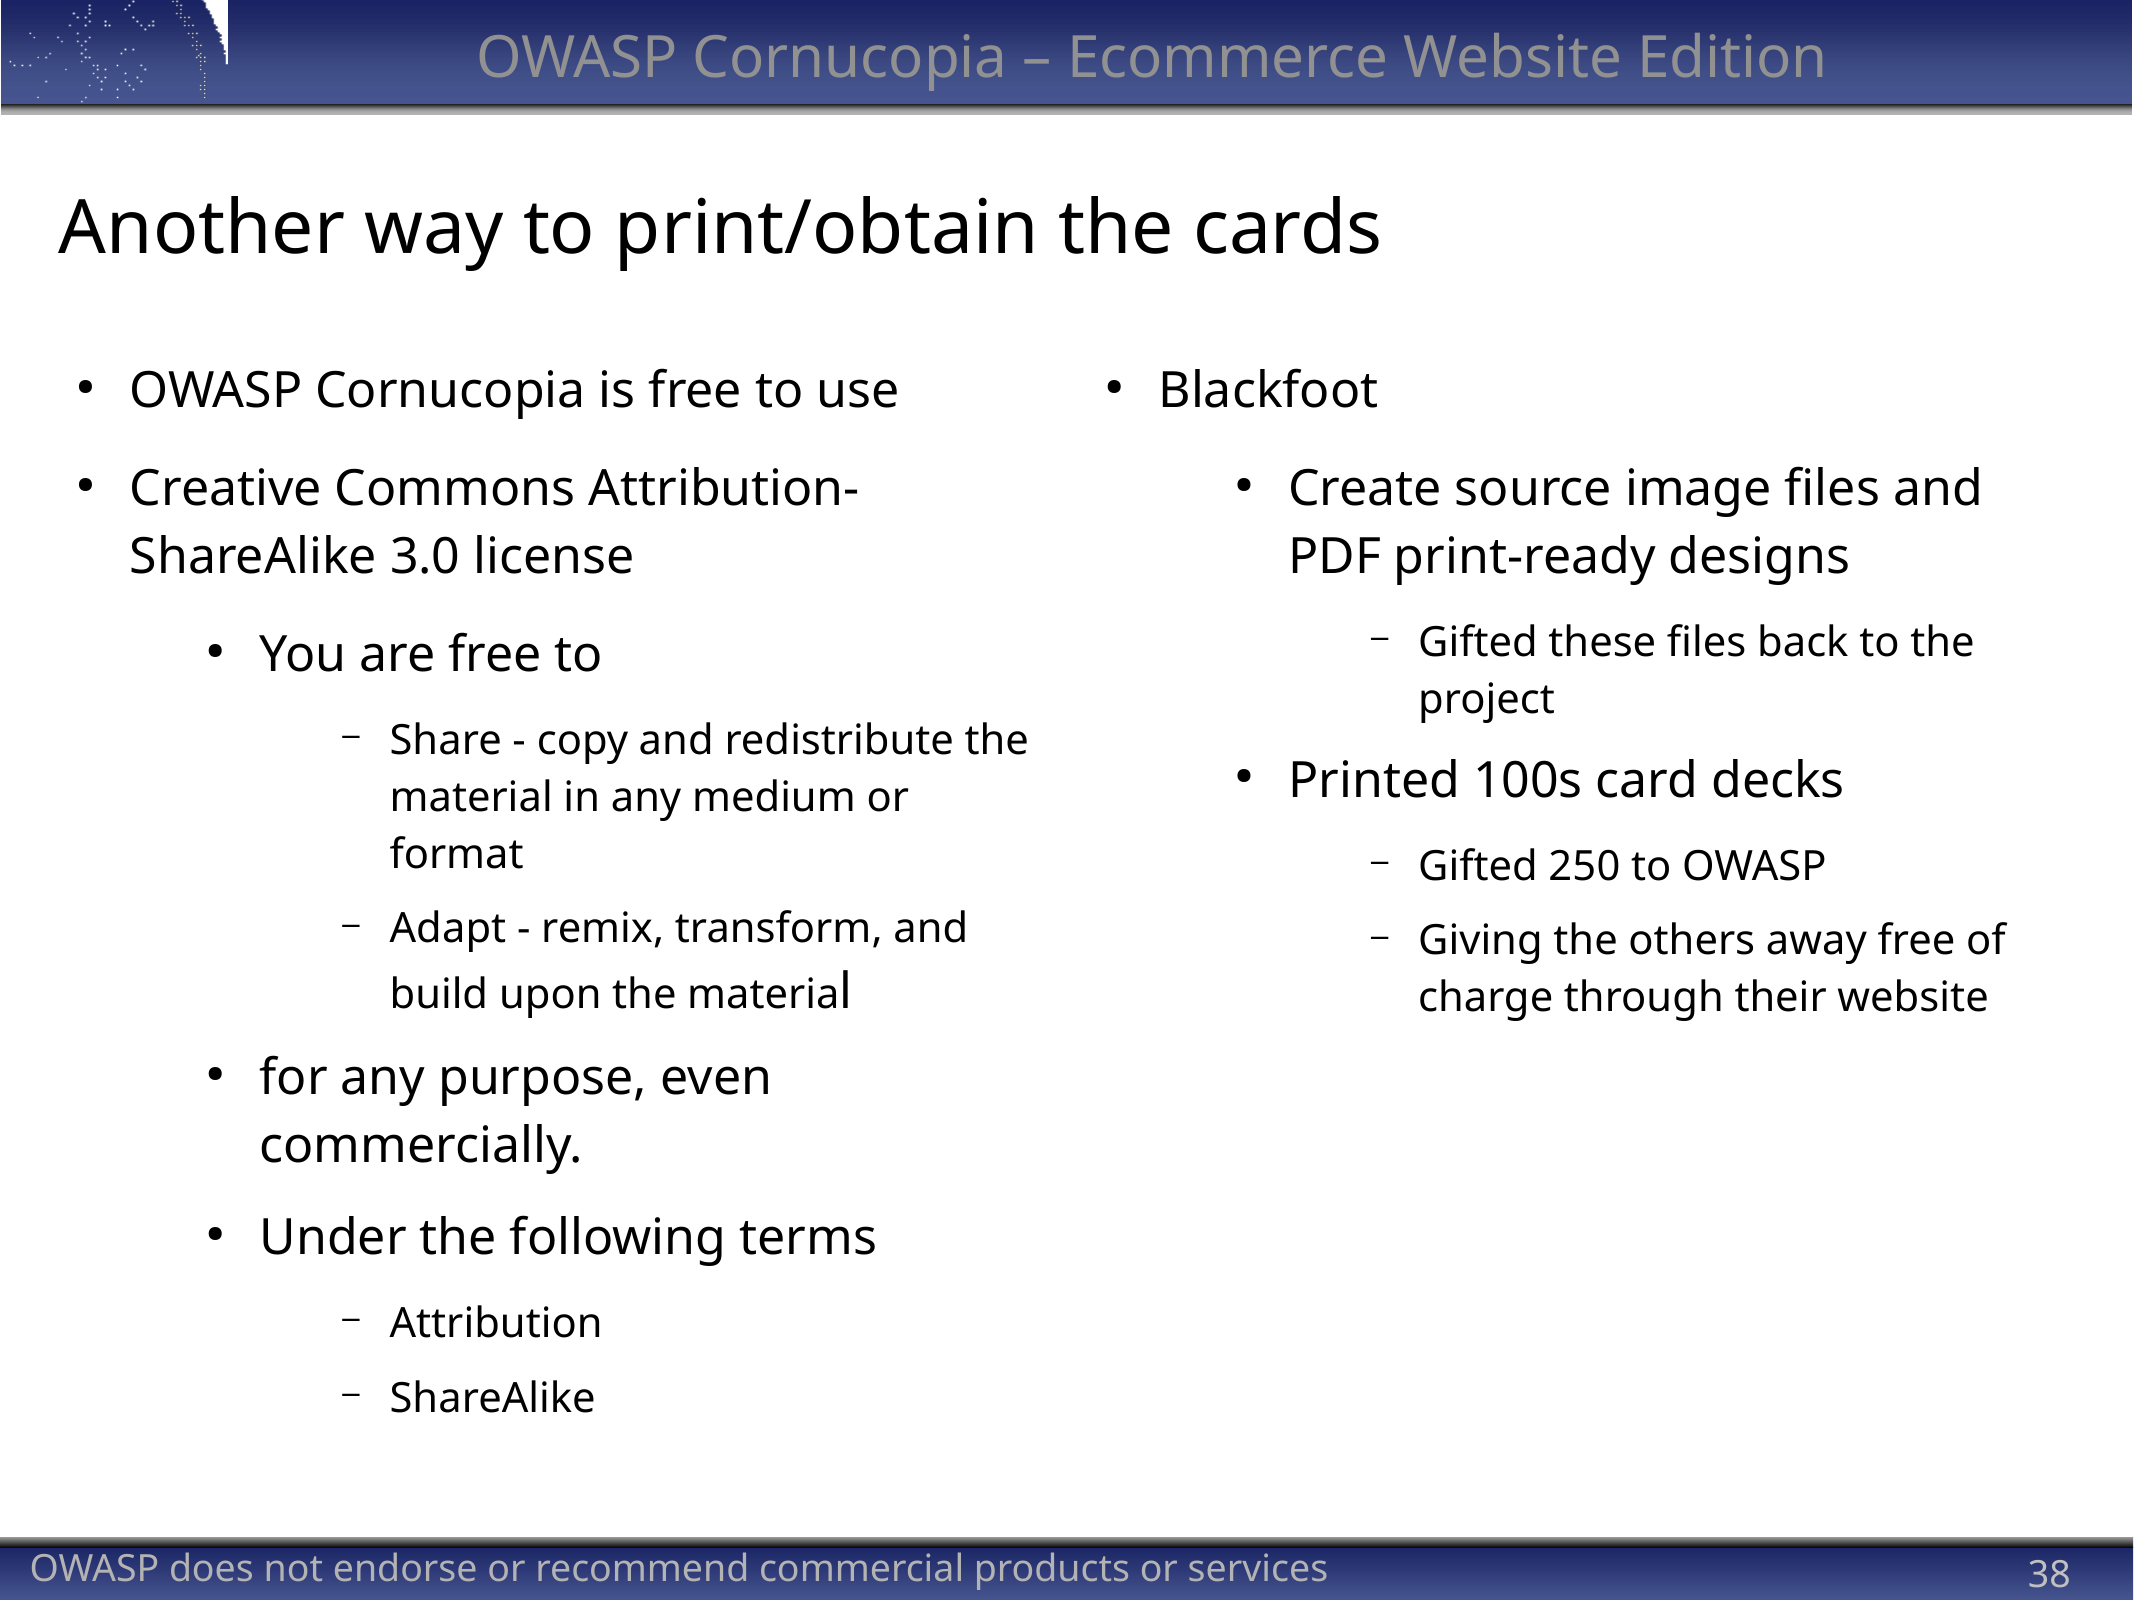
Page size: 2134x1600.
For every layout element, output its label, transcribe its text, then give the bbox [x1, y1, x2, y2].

title Another way to print/obtain the cards [58, 124, 2126, 325]
list OWASP does not endorse or recommend commercial products or services [29, 1541, 2038, 1600]
list Blackfoot Create source image files and PDF print-ready designs Gifted these files back to the project Printed 100s card decks Gifted 250 to OWASP Giving the others away free of charge through their website [1087, 354, 2068, 1536]
list OWASP Cornucopia is free to use Creative Commons Attribution-ShareAlike 3.0 license You are free to Share - copy and redistribute the material in any medium or format Adapt - remix, transform, and build upon the material for any purpose, even commercially. Under the following terms Attribution ShareAlike [58, 354, 1039, 1536]
